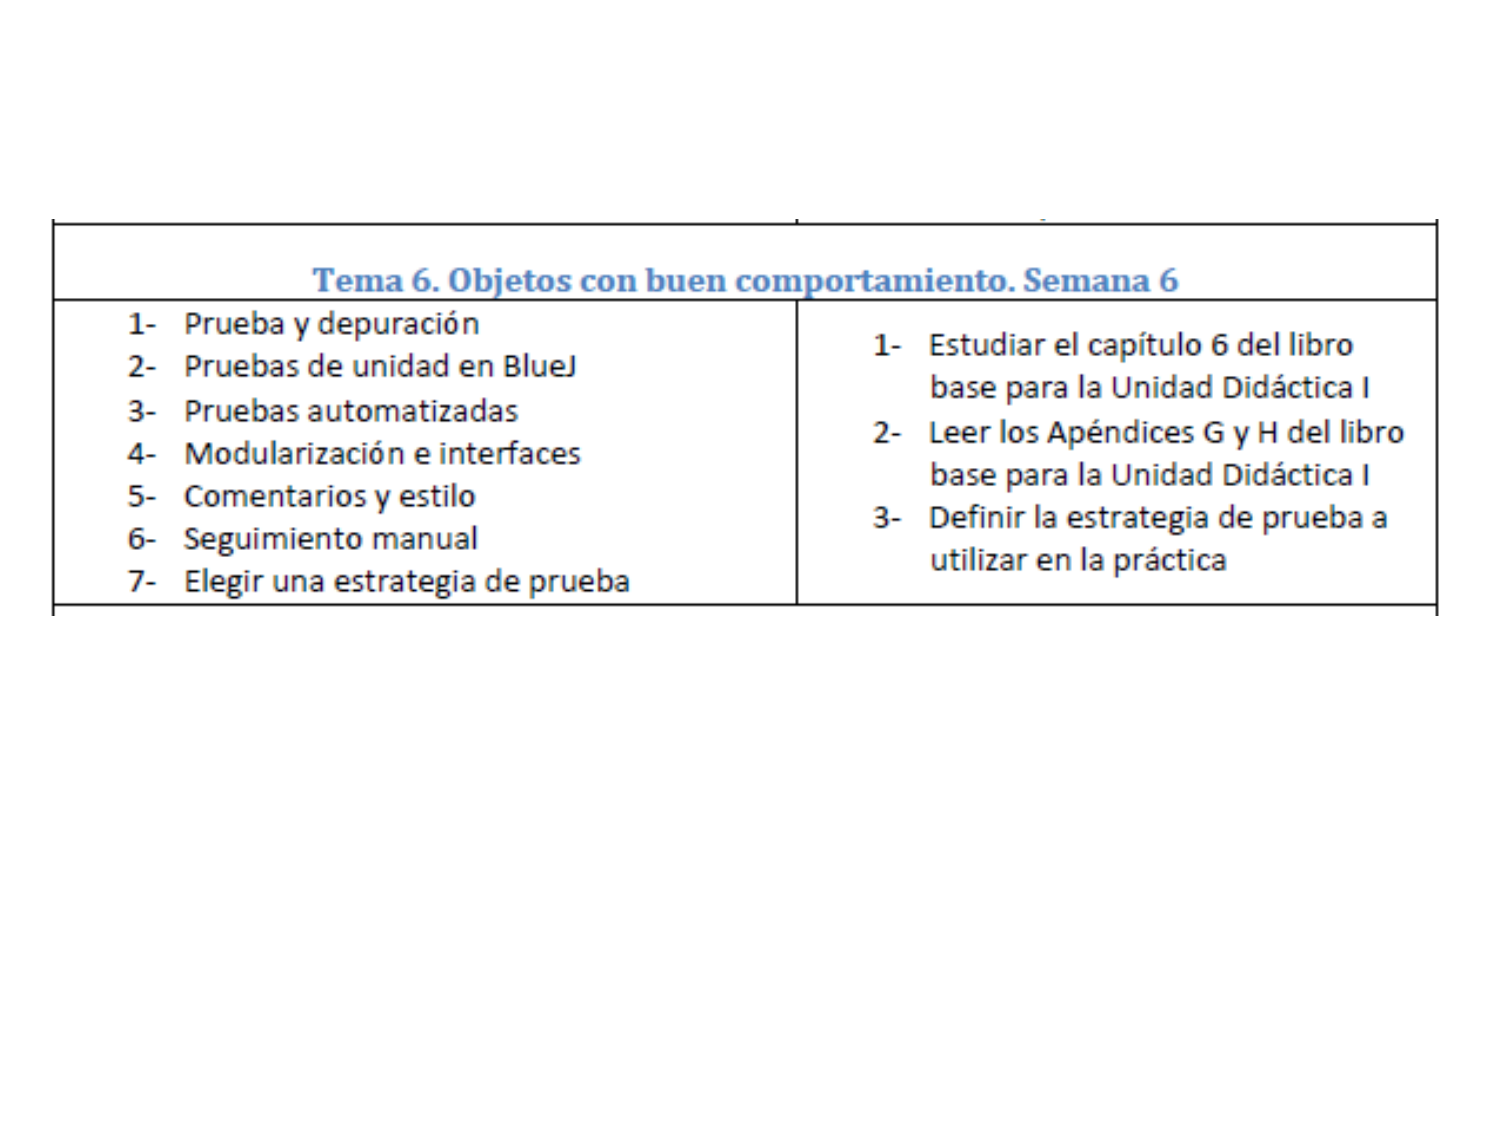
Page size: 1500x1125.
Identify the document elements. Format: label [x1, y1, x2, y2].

picture [41, 219, 1453, 616]
